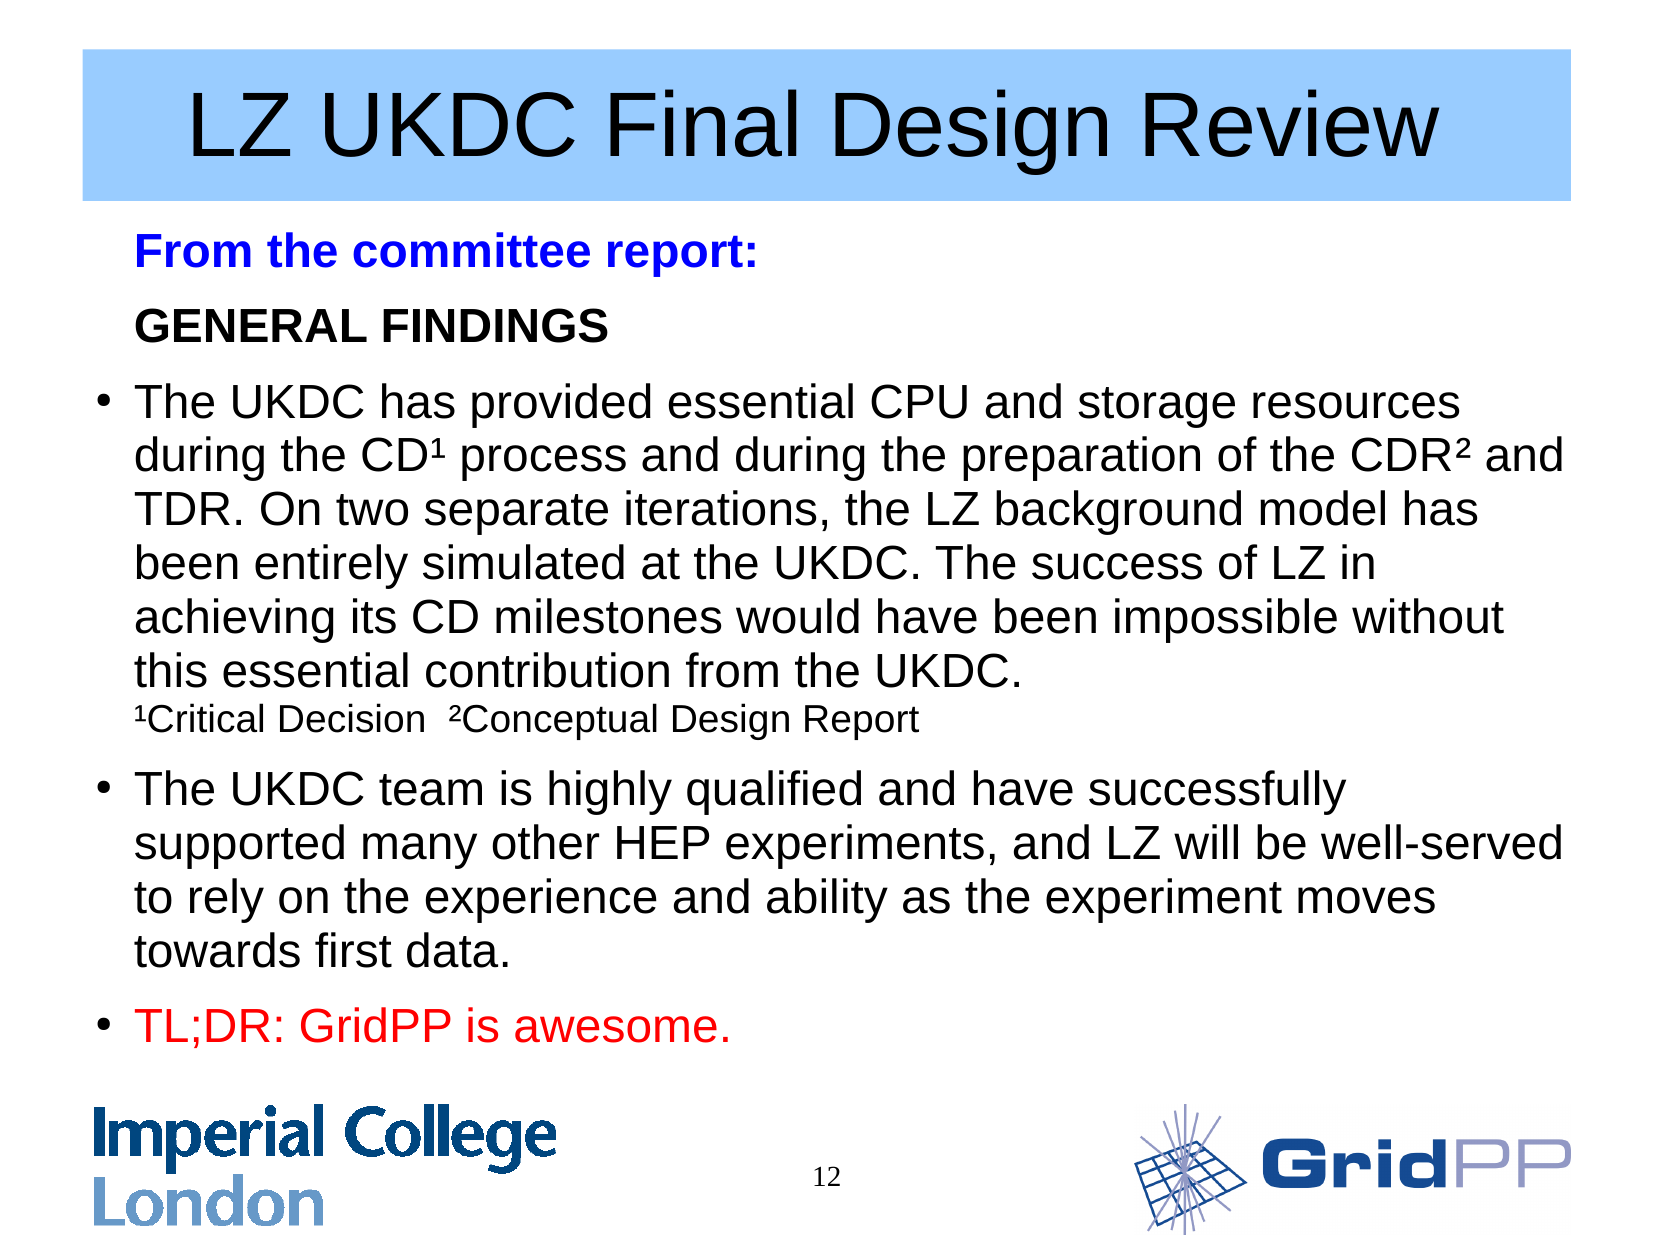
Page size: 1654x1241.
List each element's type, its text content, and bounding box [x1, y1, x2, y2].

title LZ UKDC Final Design Review [82, 49, 1571, 201]
picture [94, 1104, 556, 1226]
picture [1134, 1104, 1571, 1235]
list From the committee report: GENERAL FINDINGS The UKDC has provided essential CPU and storage resources during the CD¹ process and during the preparation of the CDR² and TDR. On two separate iterations, the LZ background model has been entirely simulated at the UKDC. The success of LZ in achieving its CD milestones would have been impossible without this essential contribution from the UKDC. ¹Critical Decision ²Conceptual Design Report The UKDC team is highly qualified and have successfully supported many other HEP experiments, and LZ will be well-served to rely on the experience and ability as the experiment moves towards first data. TL;DR: GridPP is awesome. [82, 224, 1571, 1063]
